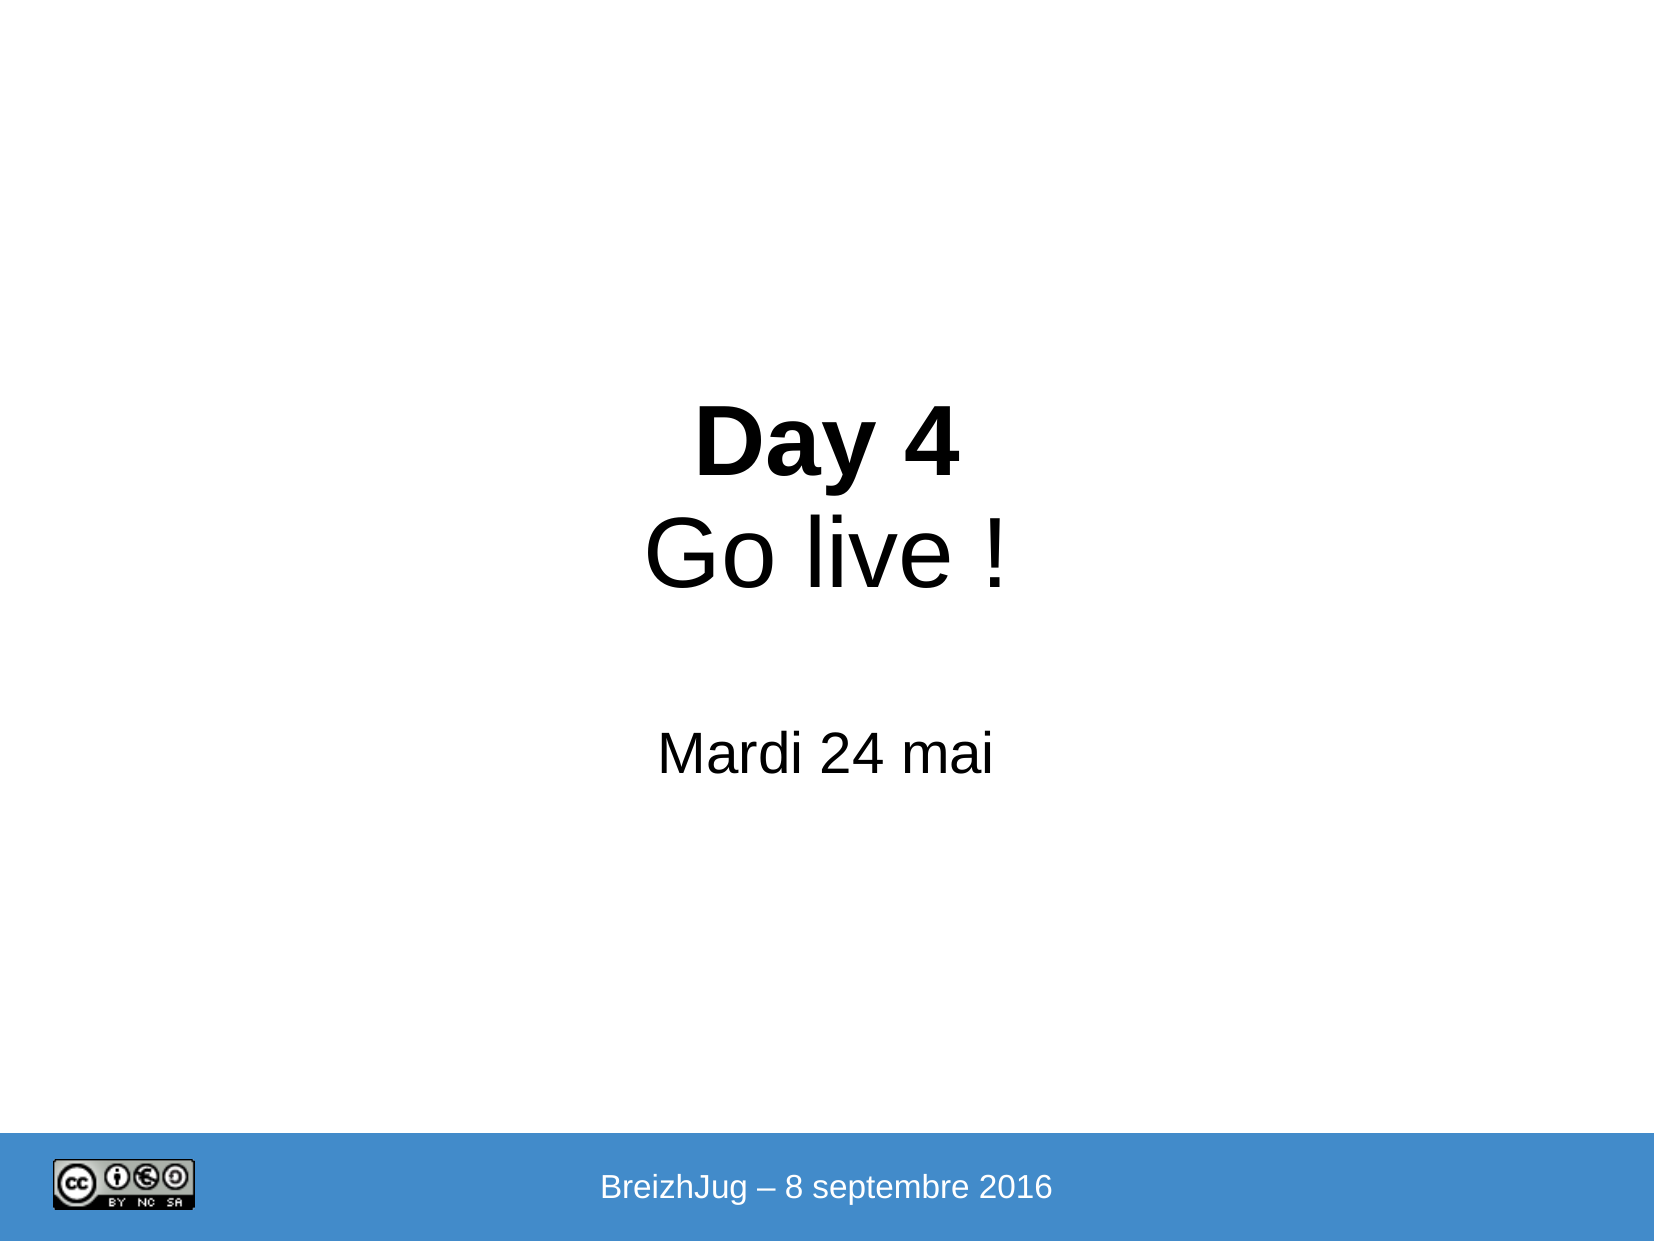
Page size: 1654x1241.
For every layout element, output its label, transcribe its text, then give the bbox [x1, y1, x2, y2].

subtitle Day 4 Go live ! Mardi 24 mai [82, 49, 1571, 1010]
picture [53, 1159, 195, 1210]
